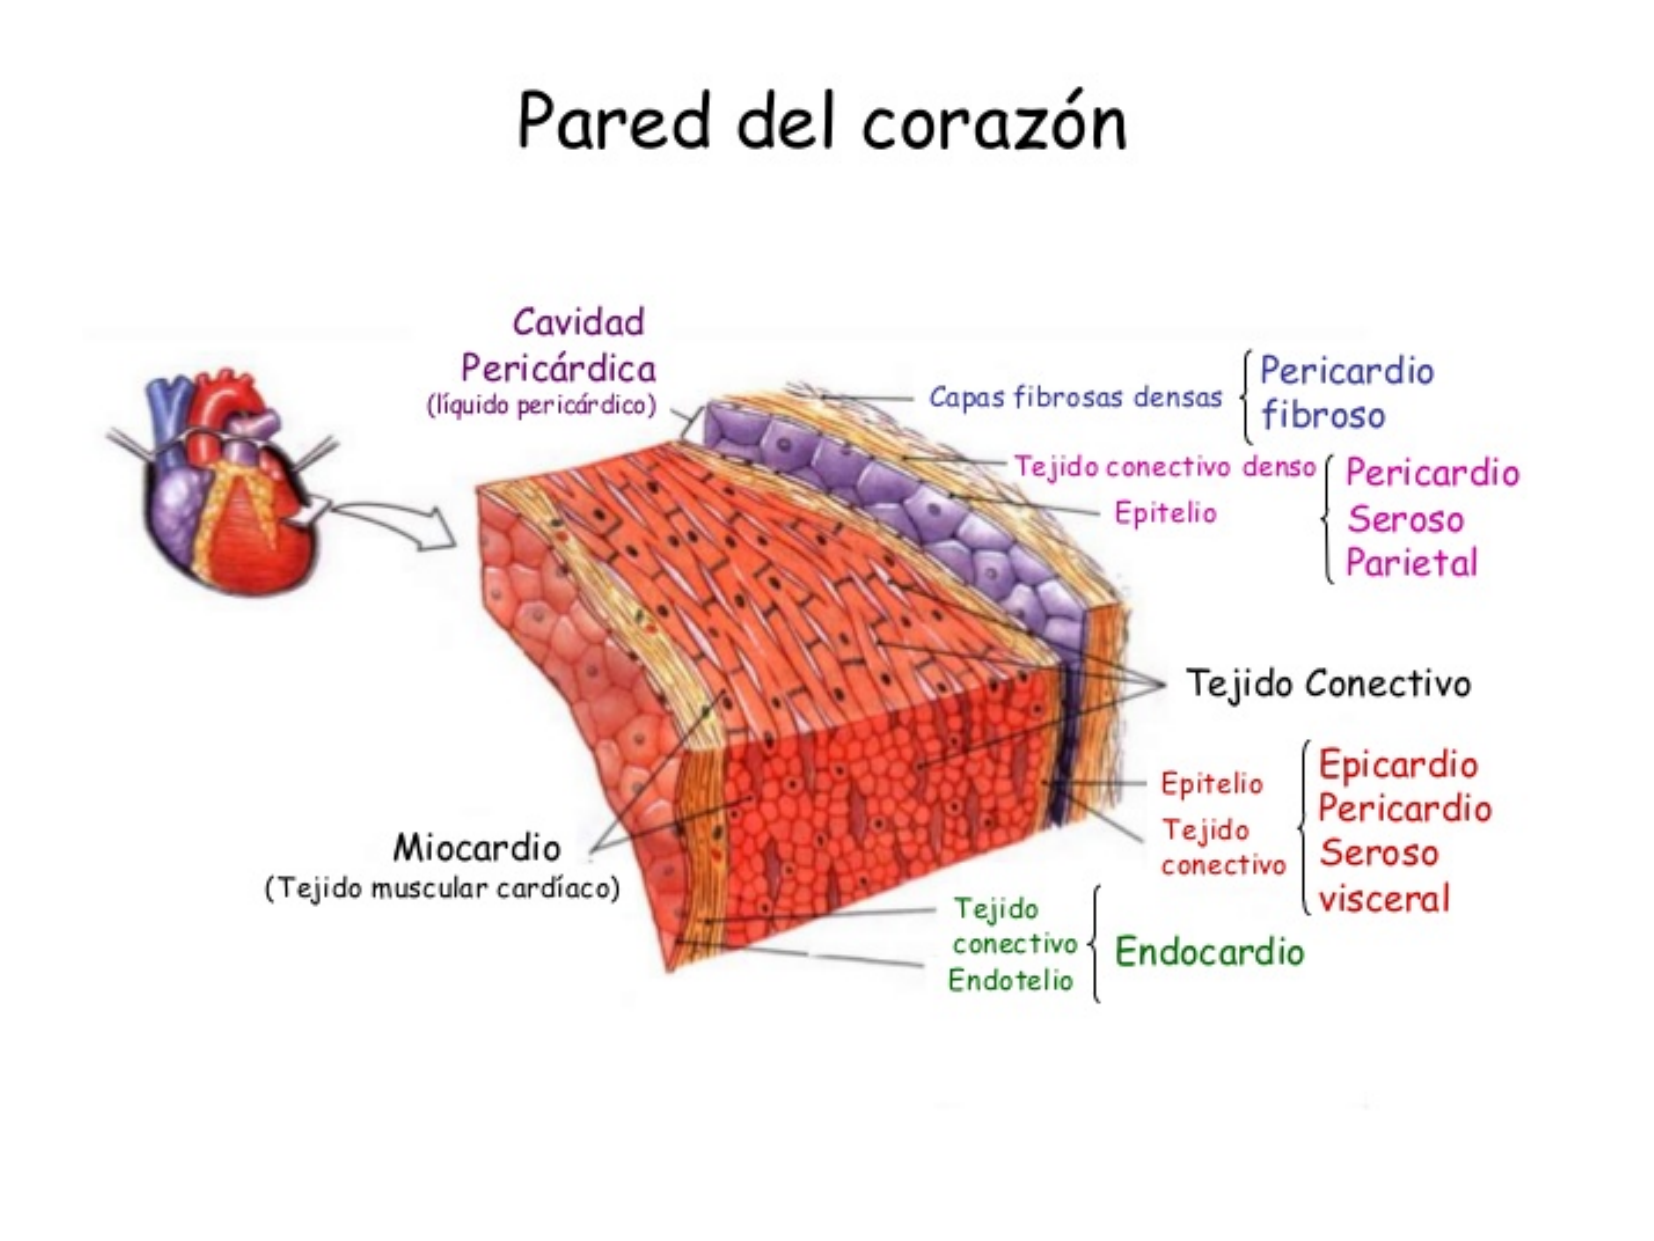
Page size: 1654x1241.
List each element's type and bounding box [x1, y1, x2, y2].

picture [82, 55, 1560, 1164]
